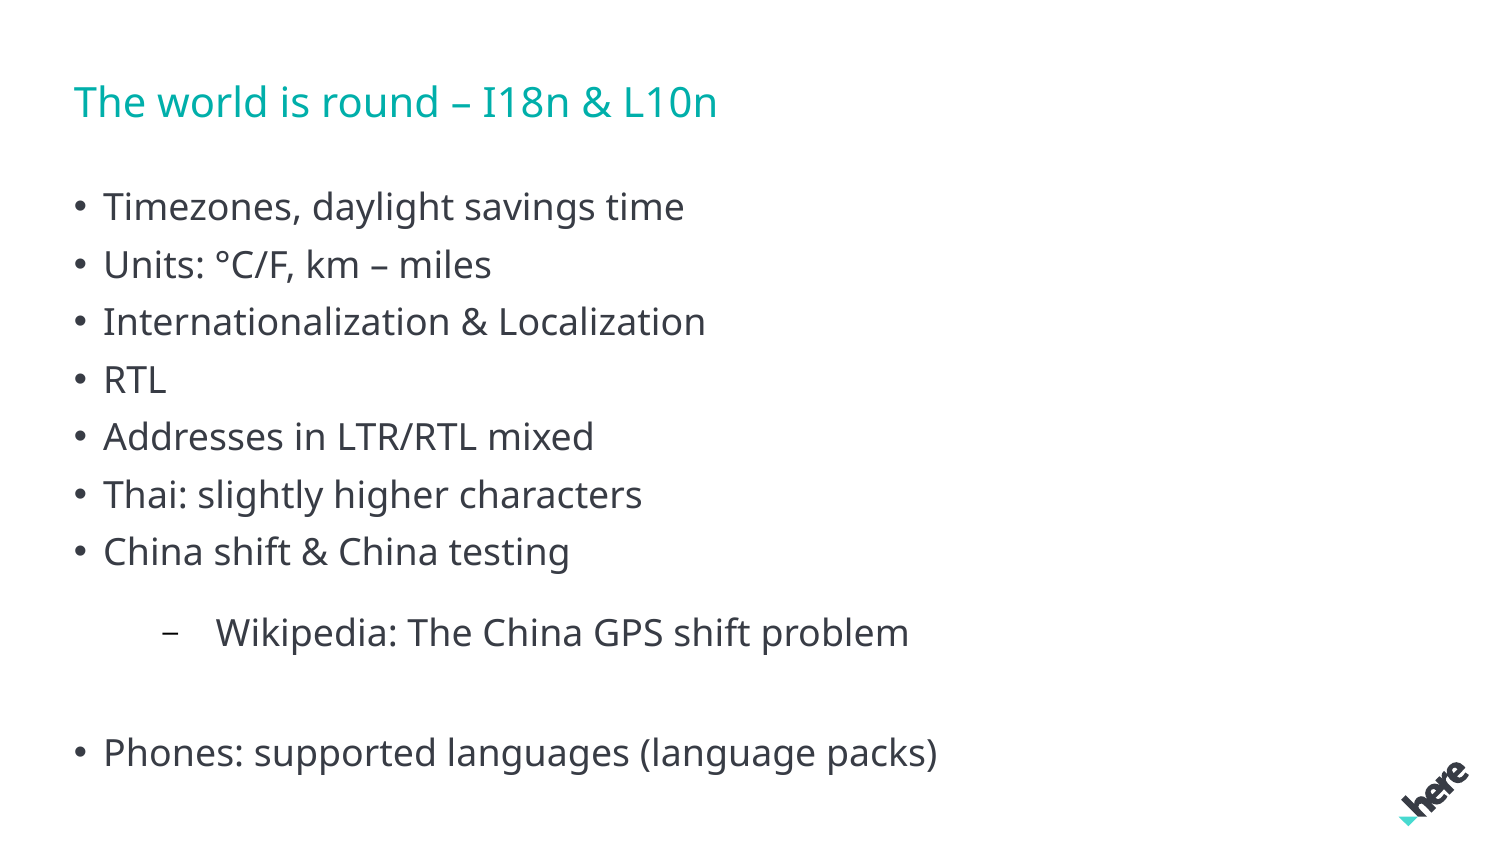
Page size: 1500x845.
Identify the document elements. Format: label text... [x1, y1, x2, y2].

title The world is round – I18n & L10n [68, 34, 1388, 130]
list Timezones, daylight savings time Units: °C/F, km – miles Internationalization & Localization RTL Addresses in LTR/RTL mixed Thai: slightly higher characters China shift & China testing Wikipedia: The China GPS shift problem Phones: supported languages (language packs) [68, 180, 1388, 758]
